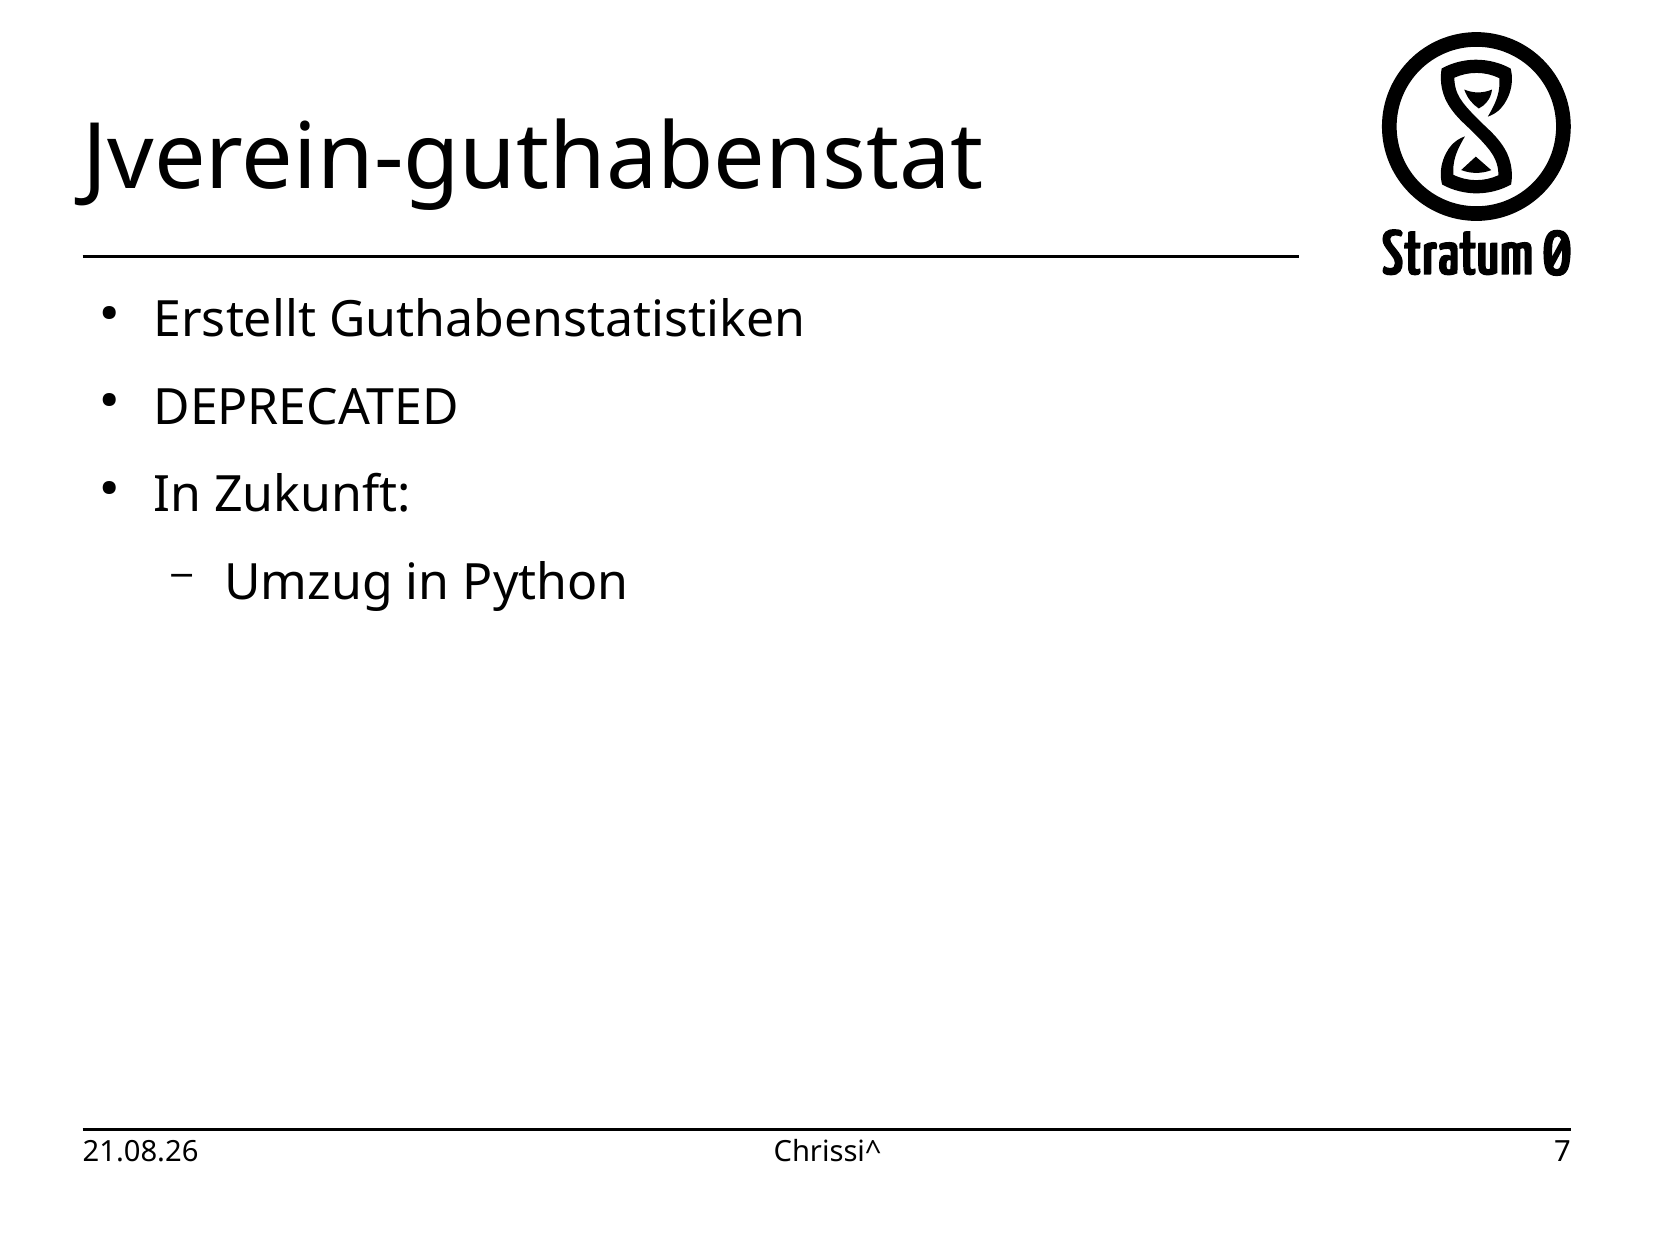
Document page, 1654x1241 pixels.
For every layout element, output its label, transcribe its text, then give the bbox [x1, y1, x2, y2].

list Erstellt Guthabenstatistiken DEPRECATED In Zukunft: Umzug in Python [82, 290, 1538, 1010]
title Jverein-guthabenstat [82, 49, 1300, 257]
